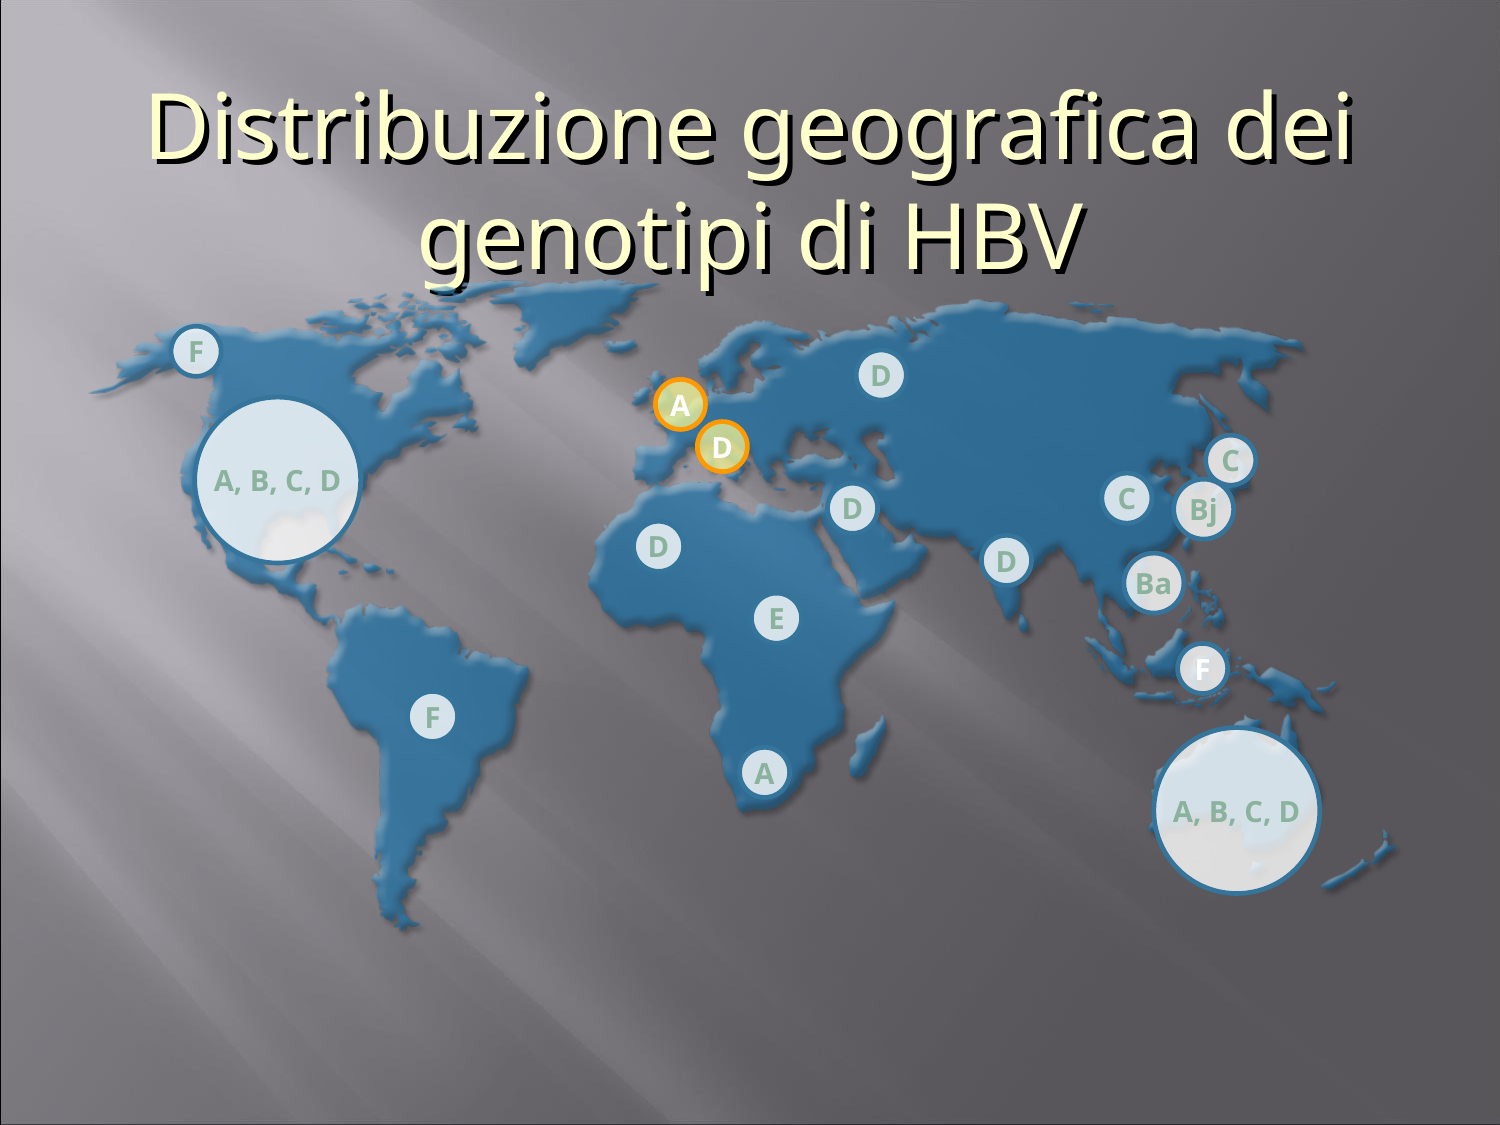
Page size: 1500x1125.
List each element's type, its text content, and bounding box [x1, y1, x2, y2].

text_box C [1101, 473, 1152, 524]
text_box C [1205, 435, 1256, 486]
picture [0, 0, 1500, 1125]
text_box F [171, 326, 222, 377]
text_box Ba [1123, 553, 1184, 614]
text_box D [697, 421, 748, 472]
text_box E [751, 593, 802, 644]
text_box F [407, 691, 458, 742]
text_box D [827, 483, 878, 534]
text_box D [856, 350, 907, 401]
text_box D [981, 535, 1032, 586]
text_box F [1177, 643, 1228, 694]
text_box A [655, 379, 706, 430]
text_box Distribuzione geografica dei genotipi di HBV [75, 62, 1426, 288]
text_box D [633, 521, 684, 572]
text_box A [739, 747, 790, 798]
text_box Bj [1173, 479, 1234, 540]
text_box A, B, C, D [1153, 727, 1320, 894]
text_box A, B, C, D [194, 397, 361, 564]
